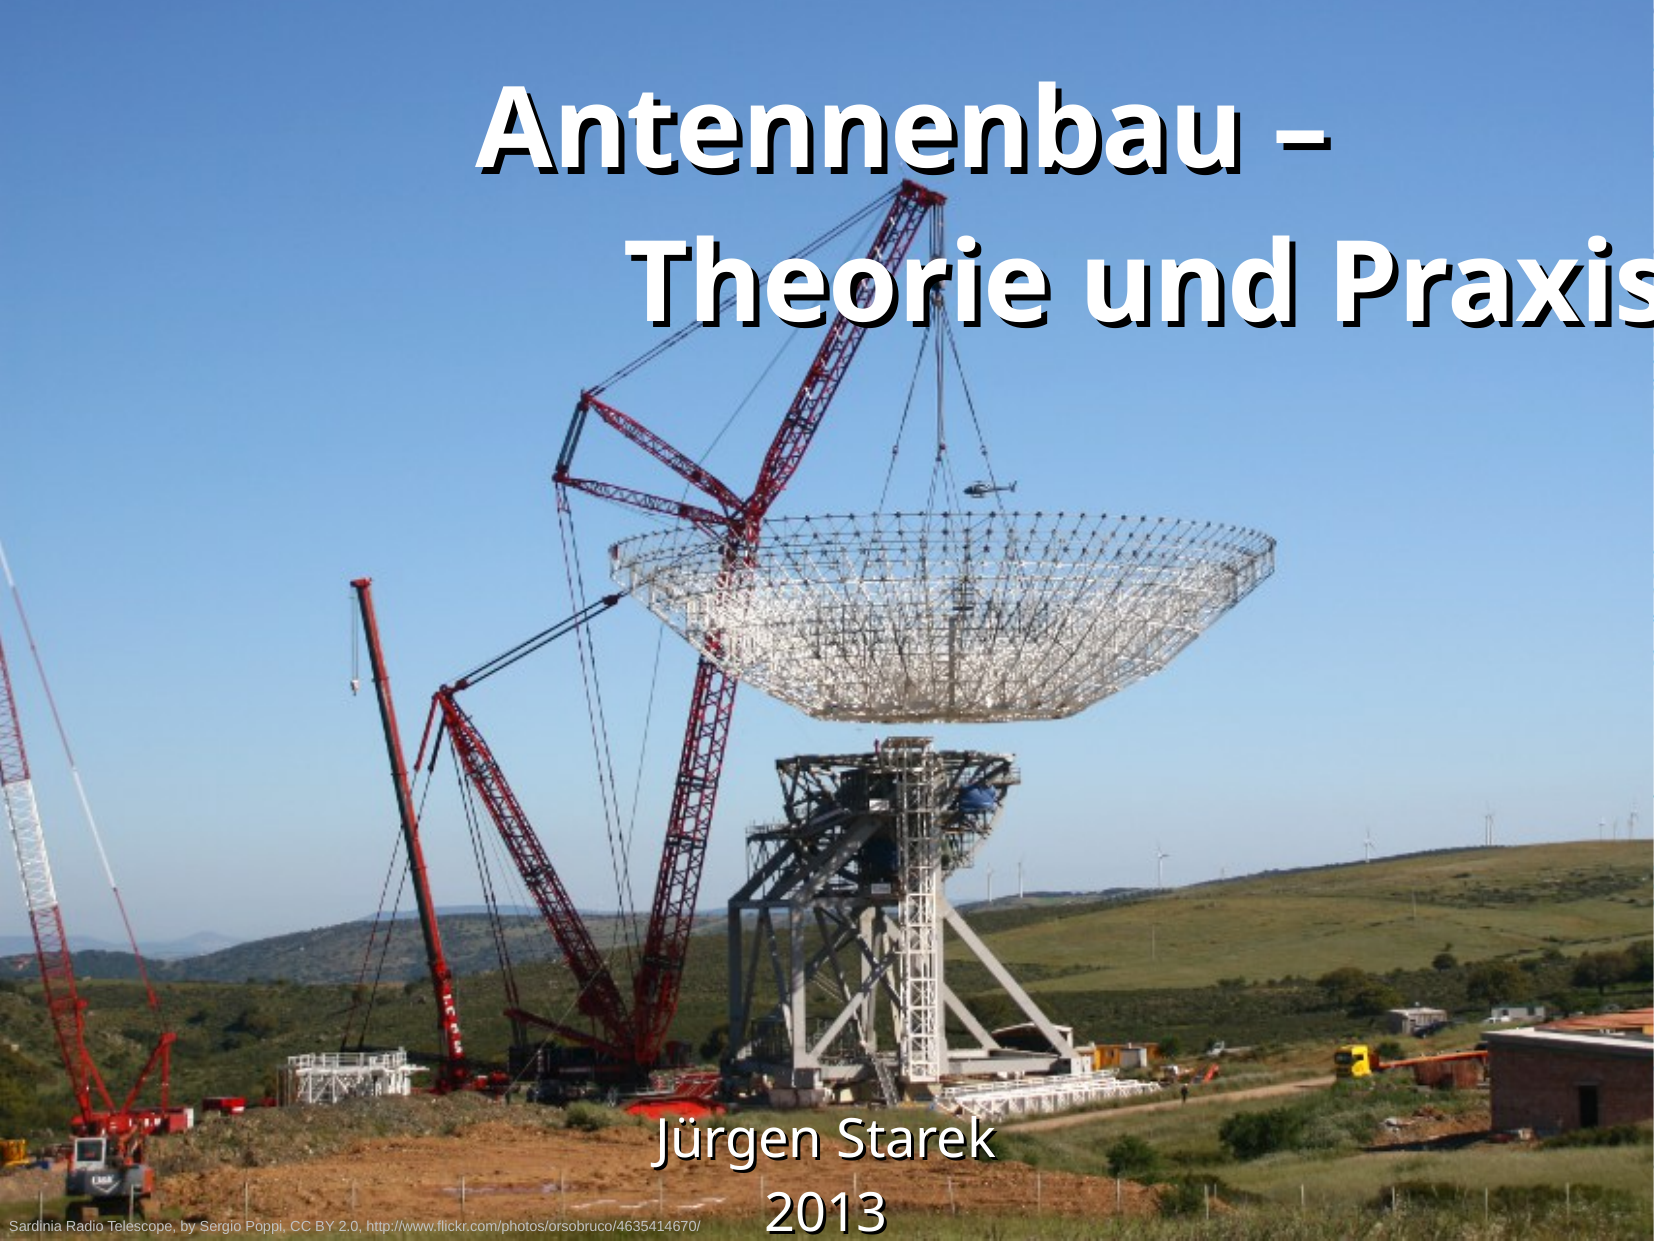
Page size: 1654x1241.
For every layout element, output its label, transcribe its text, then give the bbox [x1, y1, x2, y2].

picture [0, 0, 1654, 1241]
text_box Antennenbau – Theorie und Praxis [460, 40, 1638, 308]
text_box Jürgen Starek 2013 [640, 1092, 1014, 1229]
picture [1642, 277, 1654, 286]
picture [1630, 299, 1649, 310]
text_box Sardinia Radio Telescope, by Sergio Poppi, CC BY 2.0, http://www.flickr.com/photos/orsobruco/4635414670/ [0, 1210, 716, 1241]
